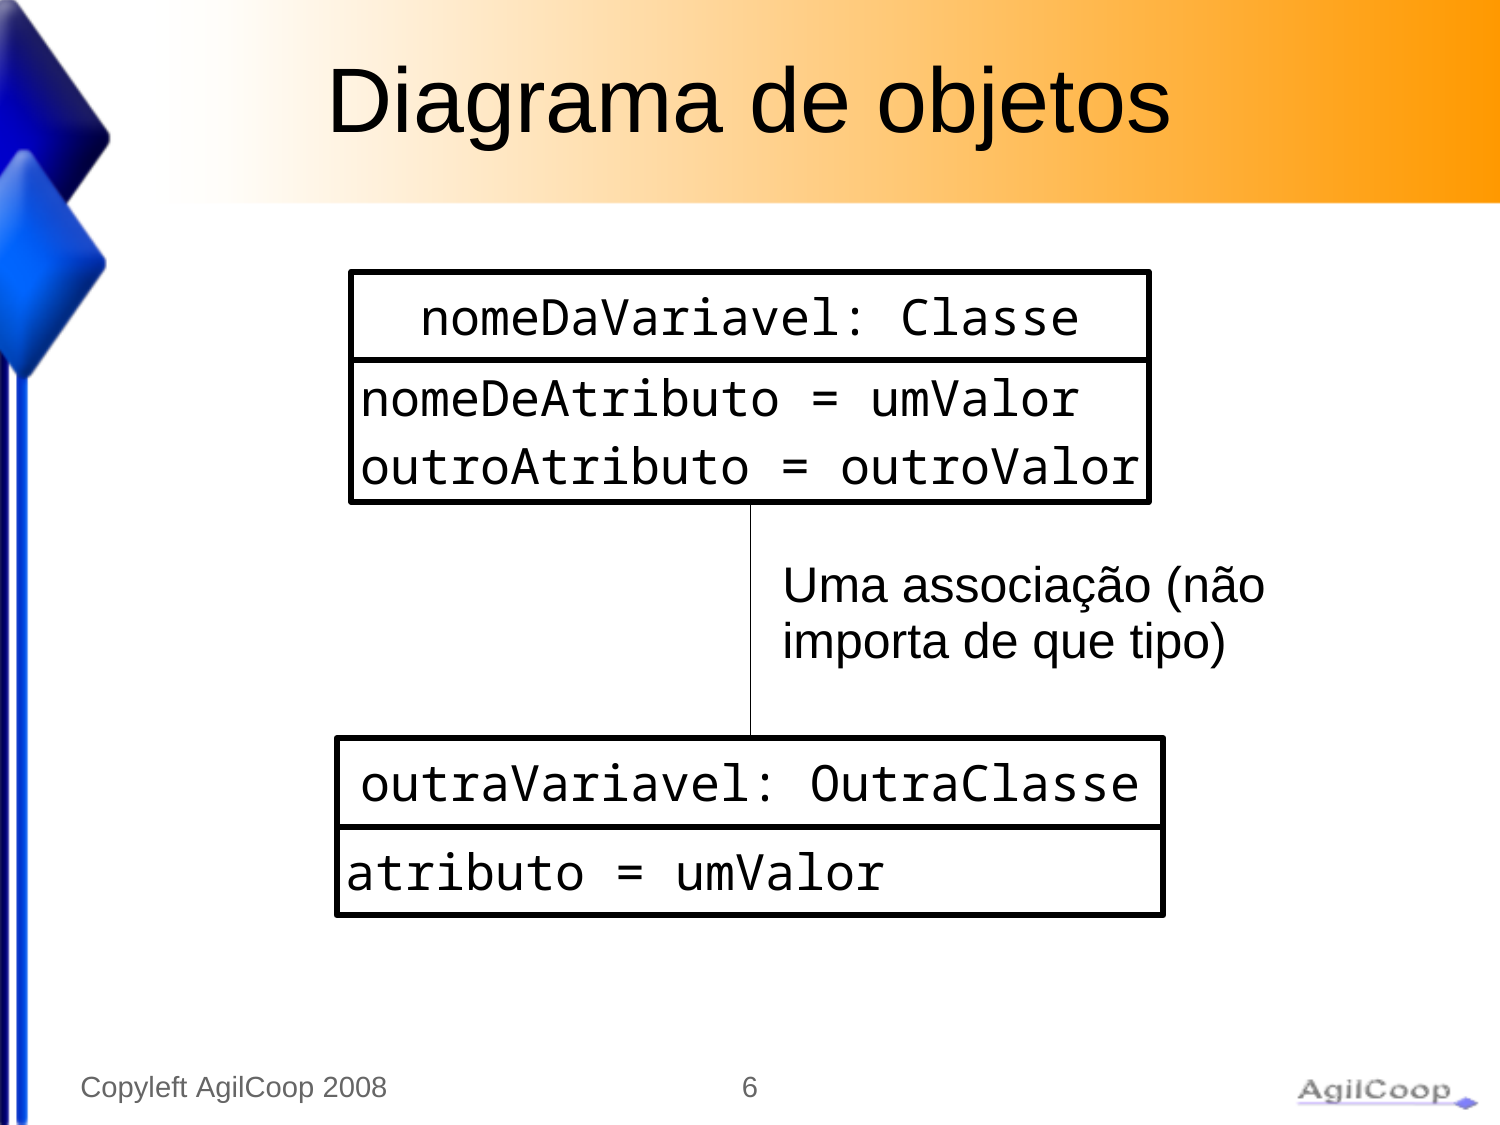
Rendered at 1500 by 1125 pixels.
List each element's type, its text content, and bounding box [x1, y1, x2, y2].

text_box Uma associação (não importa de que tipo) [767, 549, 1329, 680]
text_box nomeDeAtributo = umValor outroAtributo = outroValor [351, 360, 1149, 502]
text_box outraVariavel: OutraClasse [336, 738, 1164, 826]
text_box atributo = umValor [336, 826, 1164, 916]
picture [0, 0, 1500, 1125]
title Diagrama de objetos [75, 7, 1425, 196]
text_box nomeDaVariavel: Classe [351, 271, 1149, 360]
